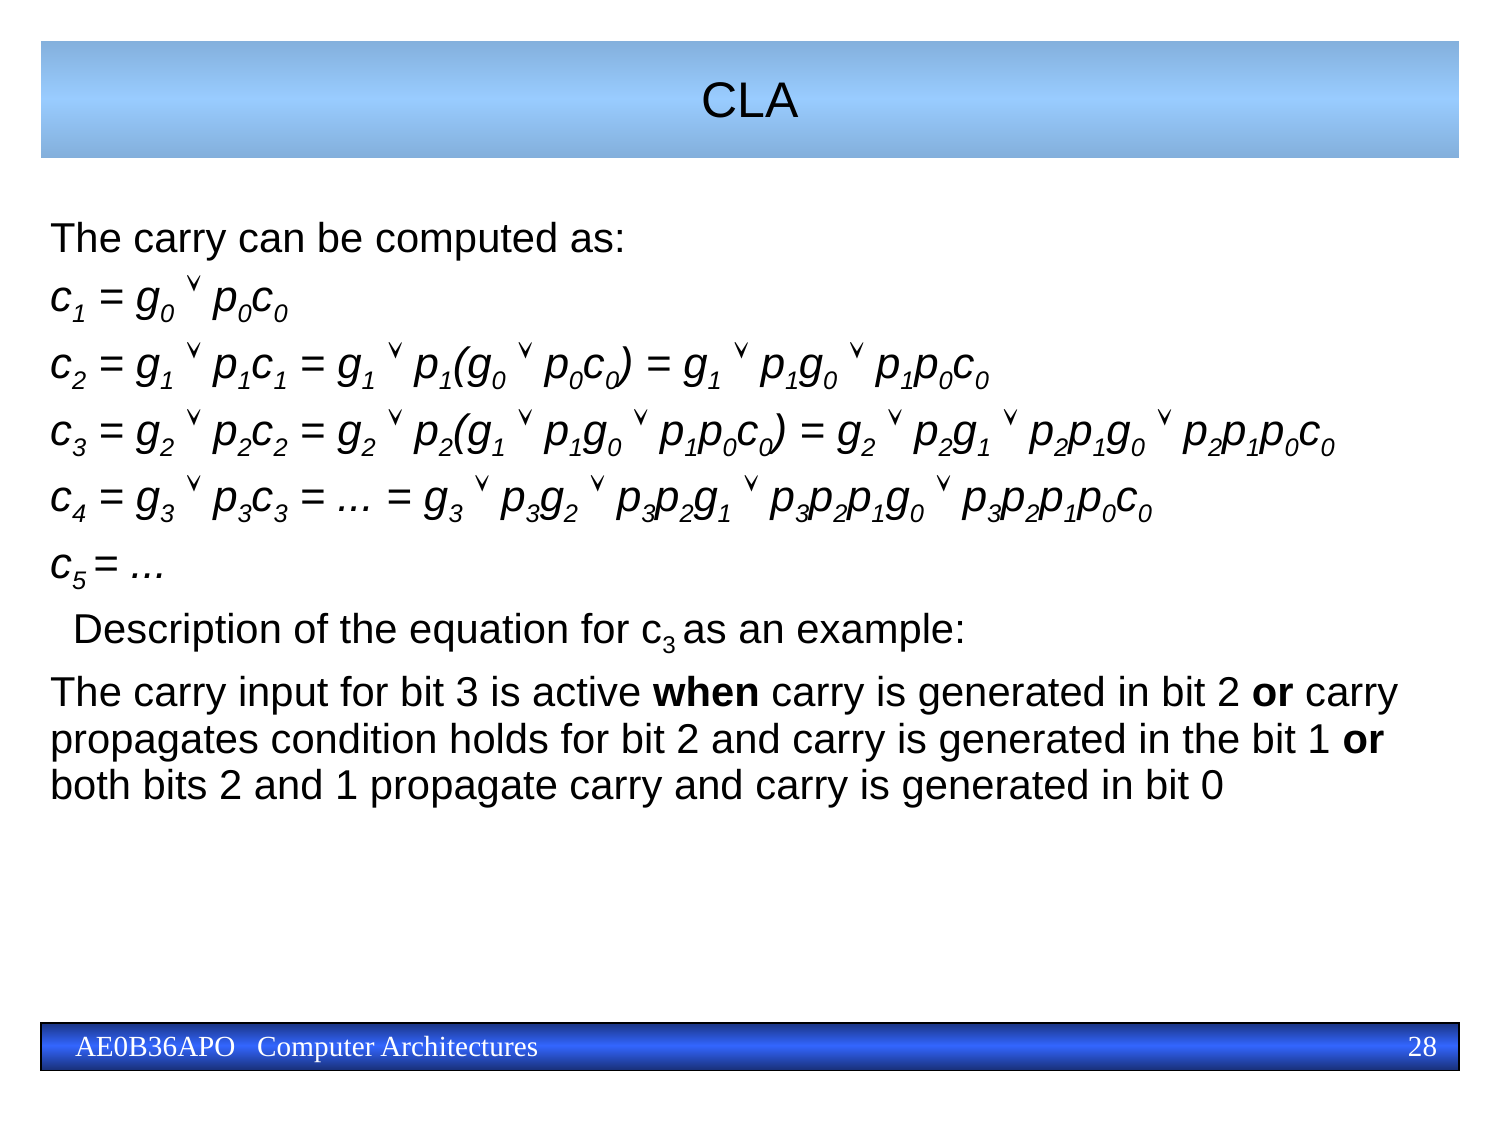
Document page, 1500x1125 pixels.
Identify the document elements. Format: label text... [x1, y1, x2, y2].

subtitle The carry can be computed as: c1 = g0  p0c0 c2 = g1  p1c1 = g1  p1(g0  p0c0) = g1  p1g0  p1p0c0 c3 = g2  p2c2 = g2  p2(g1  p1g0  p1p0c0) = g2  p2g1  p2p1g0  p2p1p0c0 c4 = g3  p3c3 = ... = g3  p3g2  p3p2g1  p3p2p1g0  p3p2p1p0c0 c5 = ... Description of the equation for c3 as an example: The carry input for bit 3 is active when carry is generated in bit 2 or carry propagates condition holds for bit 2 and carry is generated in the bit 1 or both bits 2 and 1 propagate carry and carry is generated in bit 0 [49, 179, 1438, 963]
title CLA [41, 41, 1459, 158]
